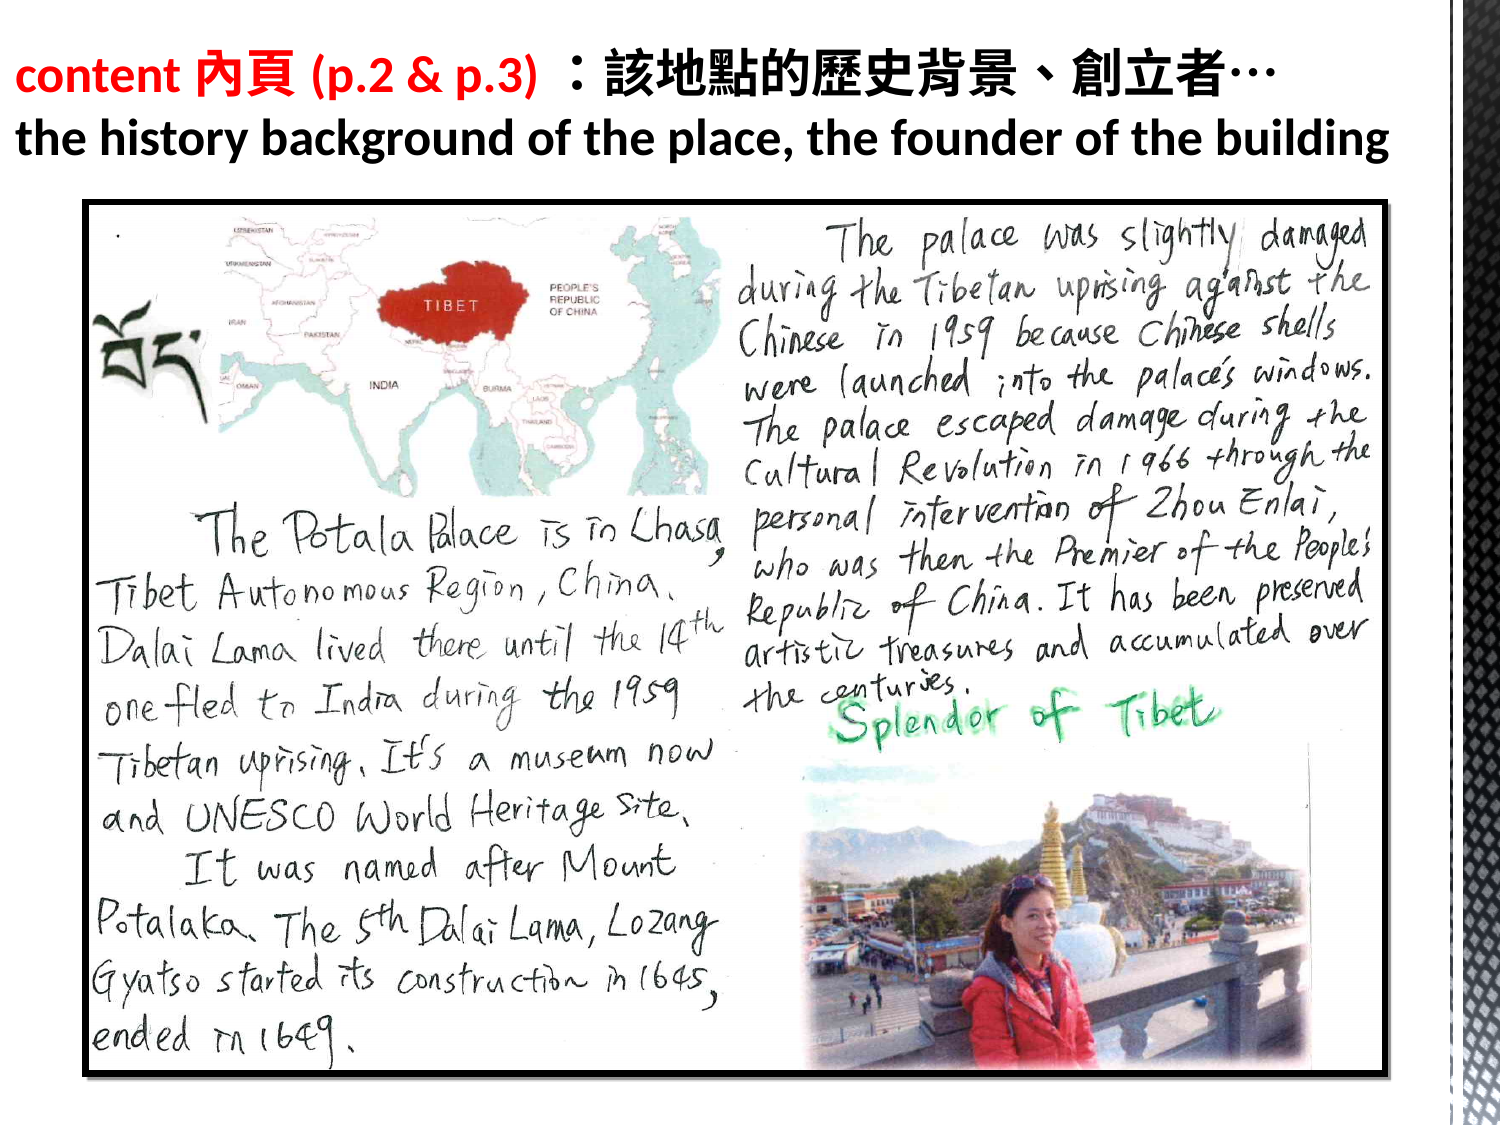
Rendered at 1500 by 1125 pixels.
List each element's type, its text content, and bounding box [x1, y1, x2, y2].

title content內頁(p.2 & p.3)：該地點的歷史背景、創立者… the history background of the place, the founder of the building [0, 0, 1500, 205]
picture [88, 204, 1382, 1071]
